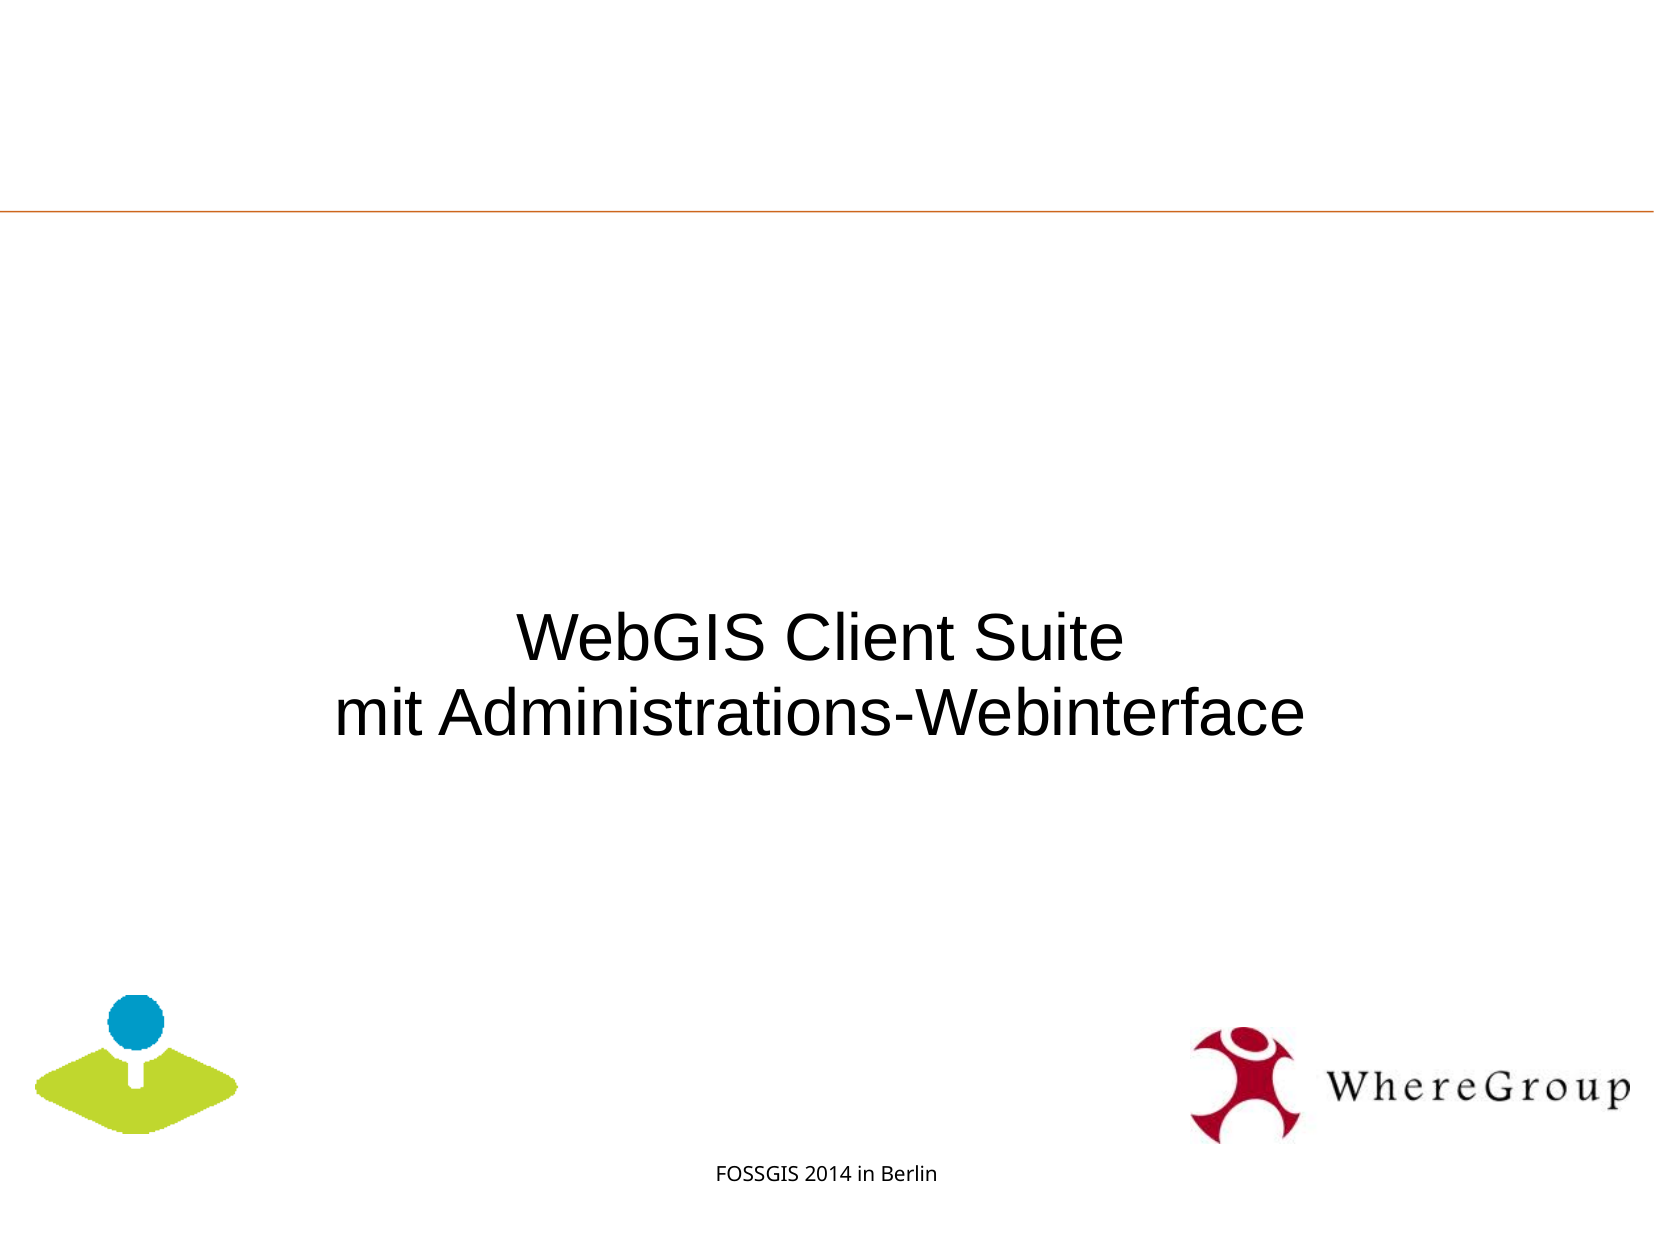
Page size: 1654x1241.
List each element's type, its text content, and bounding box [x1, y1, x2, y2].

picture [1565, 1027, 1630, 1144]
subtitle WebGIS Client Suite mit Administrations-Webinterface [76, 177, 1565, 1173]
picture [35, 995, 76, 1134]
